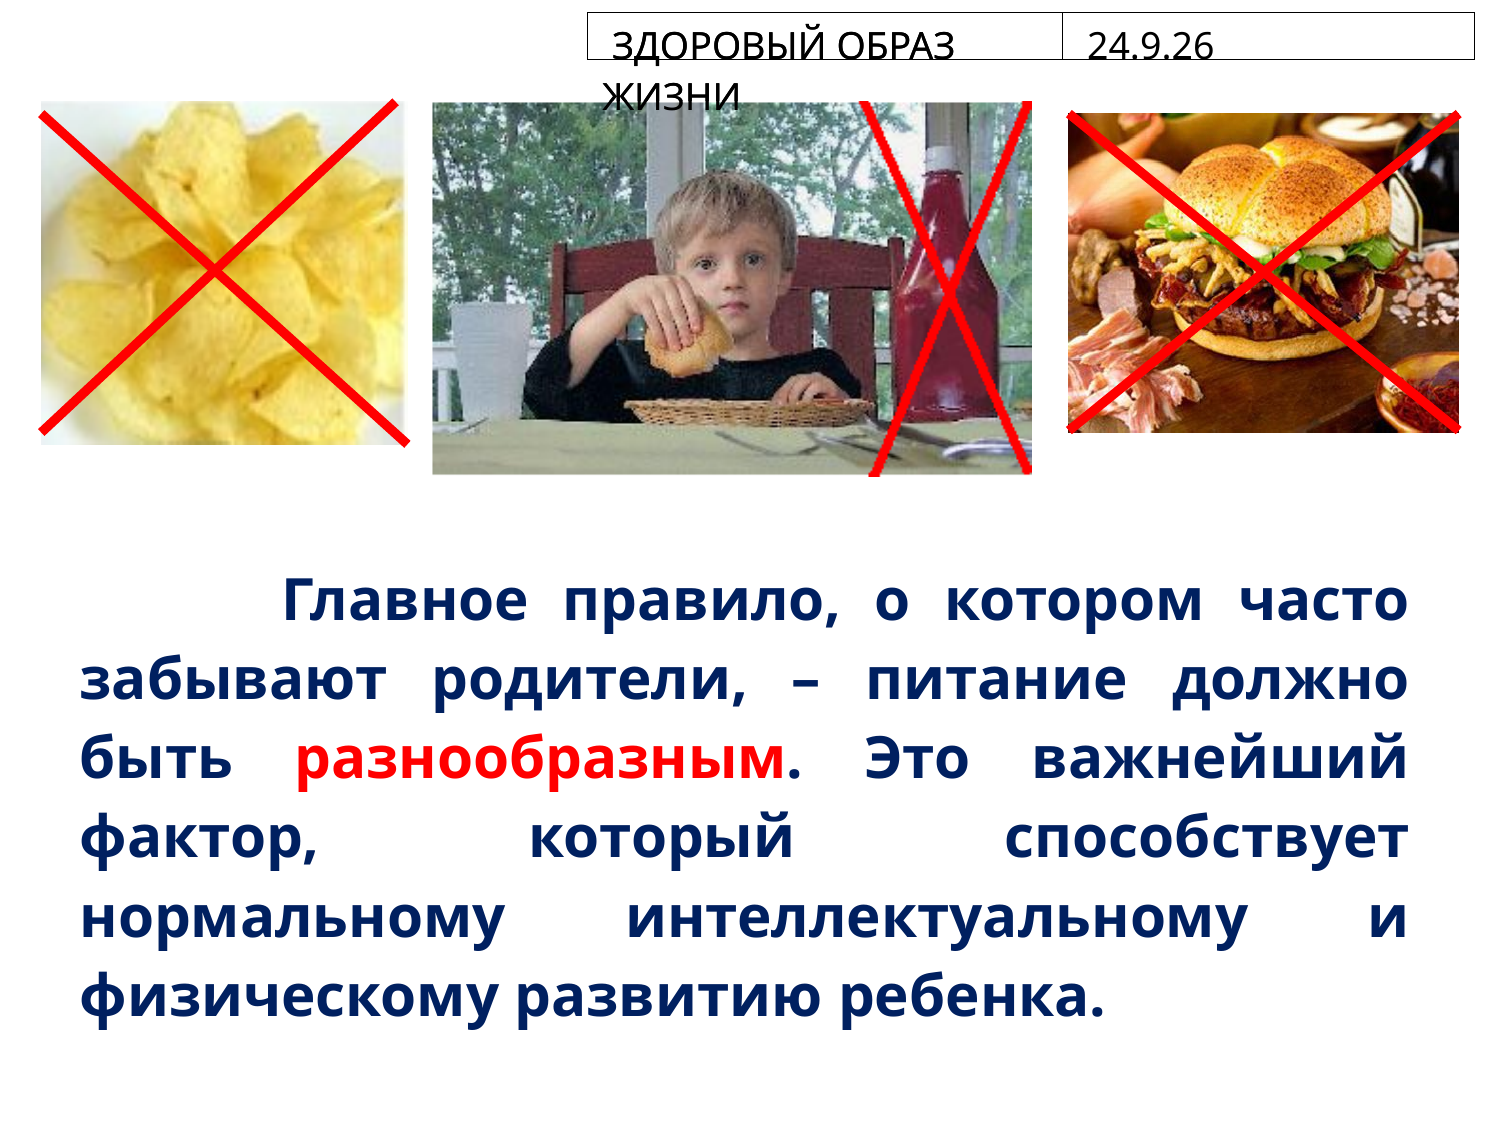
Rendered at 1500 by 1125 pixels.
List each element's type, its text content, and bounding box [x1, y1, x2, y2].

text_box Главное правило, о котором часто забывают родители, – питание должно быть разнообразным. Это важнейший фактор, который способствует нормальному интеллектуальному и физическому развитию ребенка. [64, 550, 1425, 990]
footer ЗДОРОВЫЙ ОБРАЗ ЖИЗНИ [587, 12, 1063, 60]
picture [223, 101, 408, 437]
picture [1077, 113, 1450, 265]
picture [1068, 120, 1255, 424]
picture [431, 101, 1032, 477]
picture [41, 278, 400, 445]
picture [41, 101, 388, 263]
picture [41, 121, 207, 425]
picture [1273, 121, 1459, 423]
picture [1075, 279, 1453, 433]
